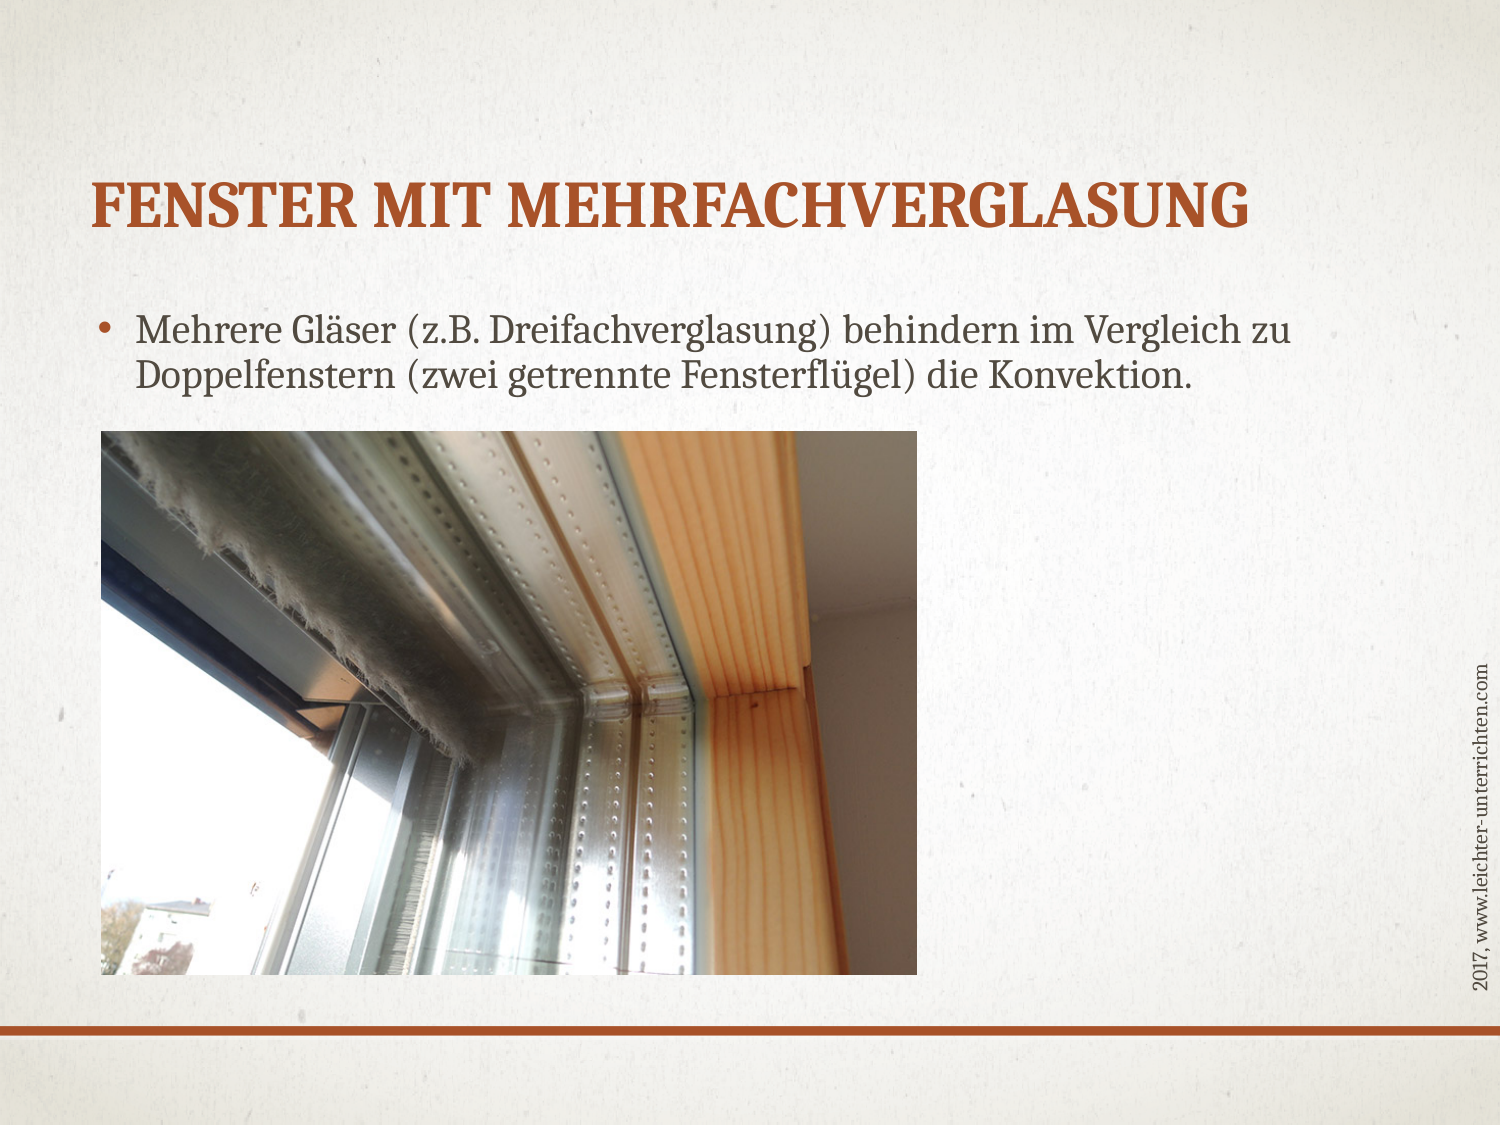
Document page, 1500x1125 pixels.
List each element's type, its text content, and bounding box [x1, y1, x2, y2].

title Fenster mit Mehrfachverglasung [75, 62, 1341, 250]
list Mehrere Gläser (z.B. Dreifachverglasung) behindern im Vergleich zu Doppelfenstern (zwei getrennte Fensterflügel) die Konvektion. [75, 299, 1341, 975]
picture [0, 1036, 1500, 1125]
picture [0, 0, 1500, 1026]
